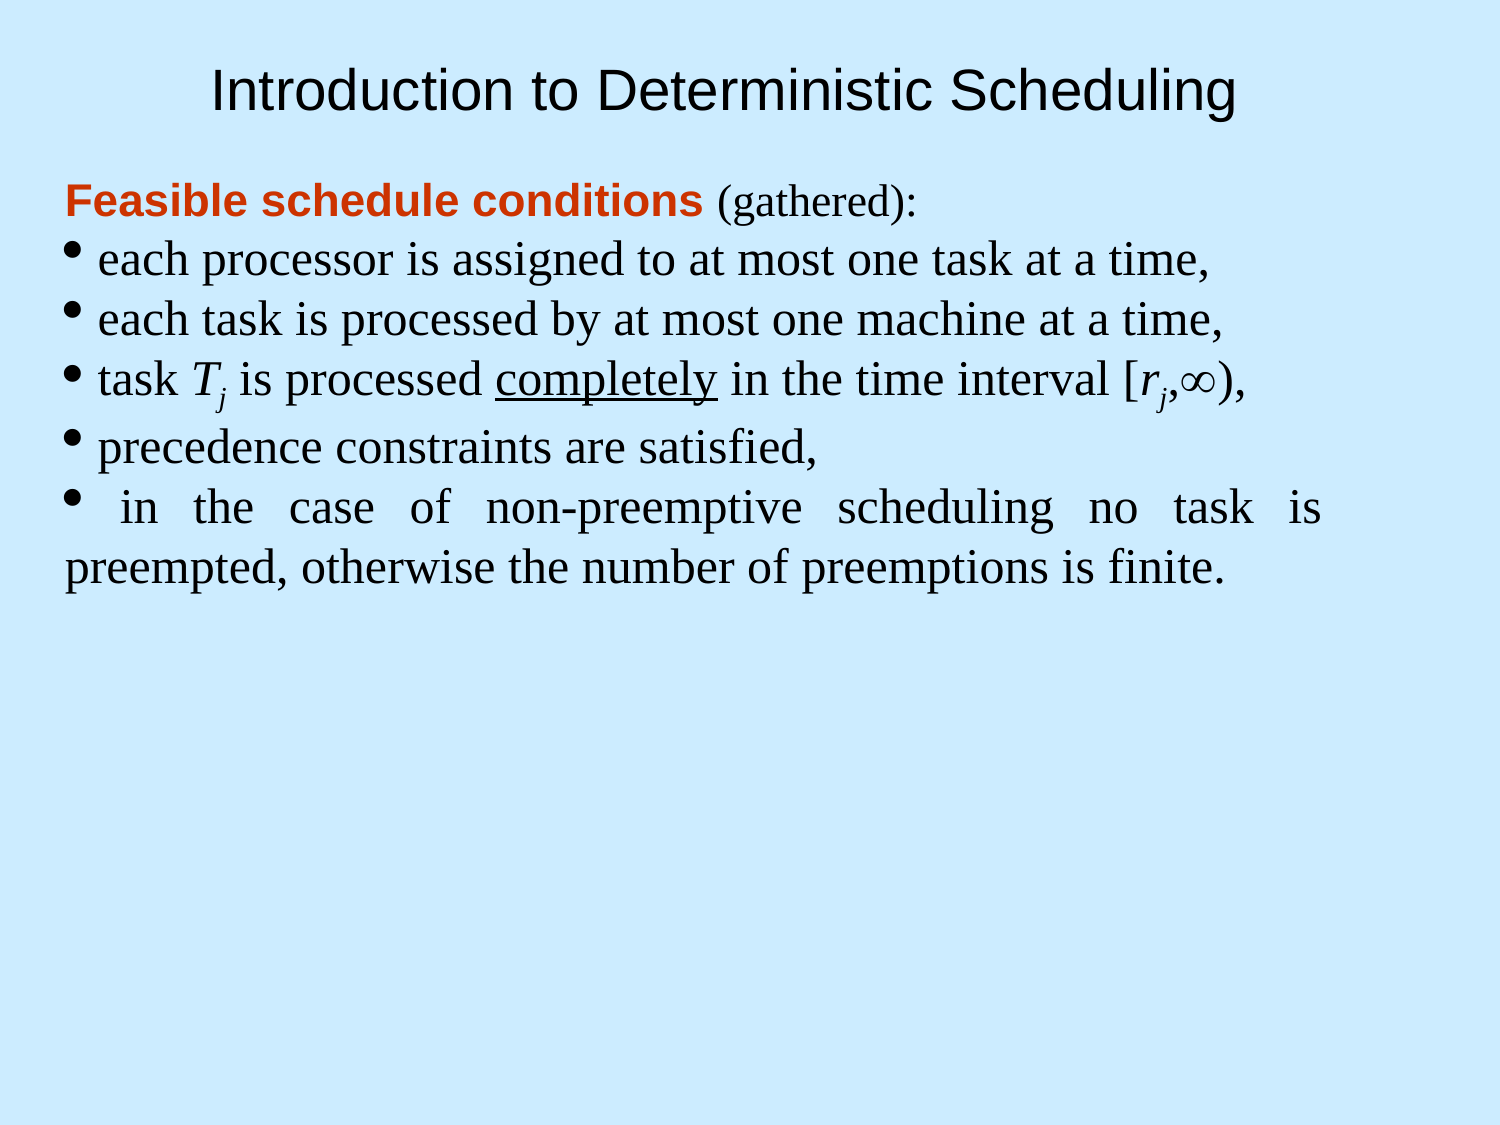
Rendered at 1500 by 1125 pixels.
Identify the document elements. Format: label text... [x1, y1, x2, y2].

title Introduction to Deterministic Scheduling [0, 12, 1450, 163]
text_box Feasible schedule conditions (gathered): each processor is assigned to at most one task at a time, each task is processed by at most one machine at a time, task Tj is processed completely in the time interval [rj,), precedence constraints are satisfied, in the case of non-preemptive scheduling no task is preempted, otherwise the number of preemptions is finite. [49, 162, 1338, 602]
